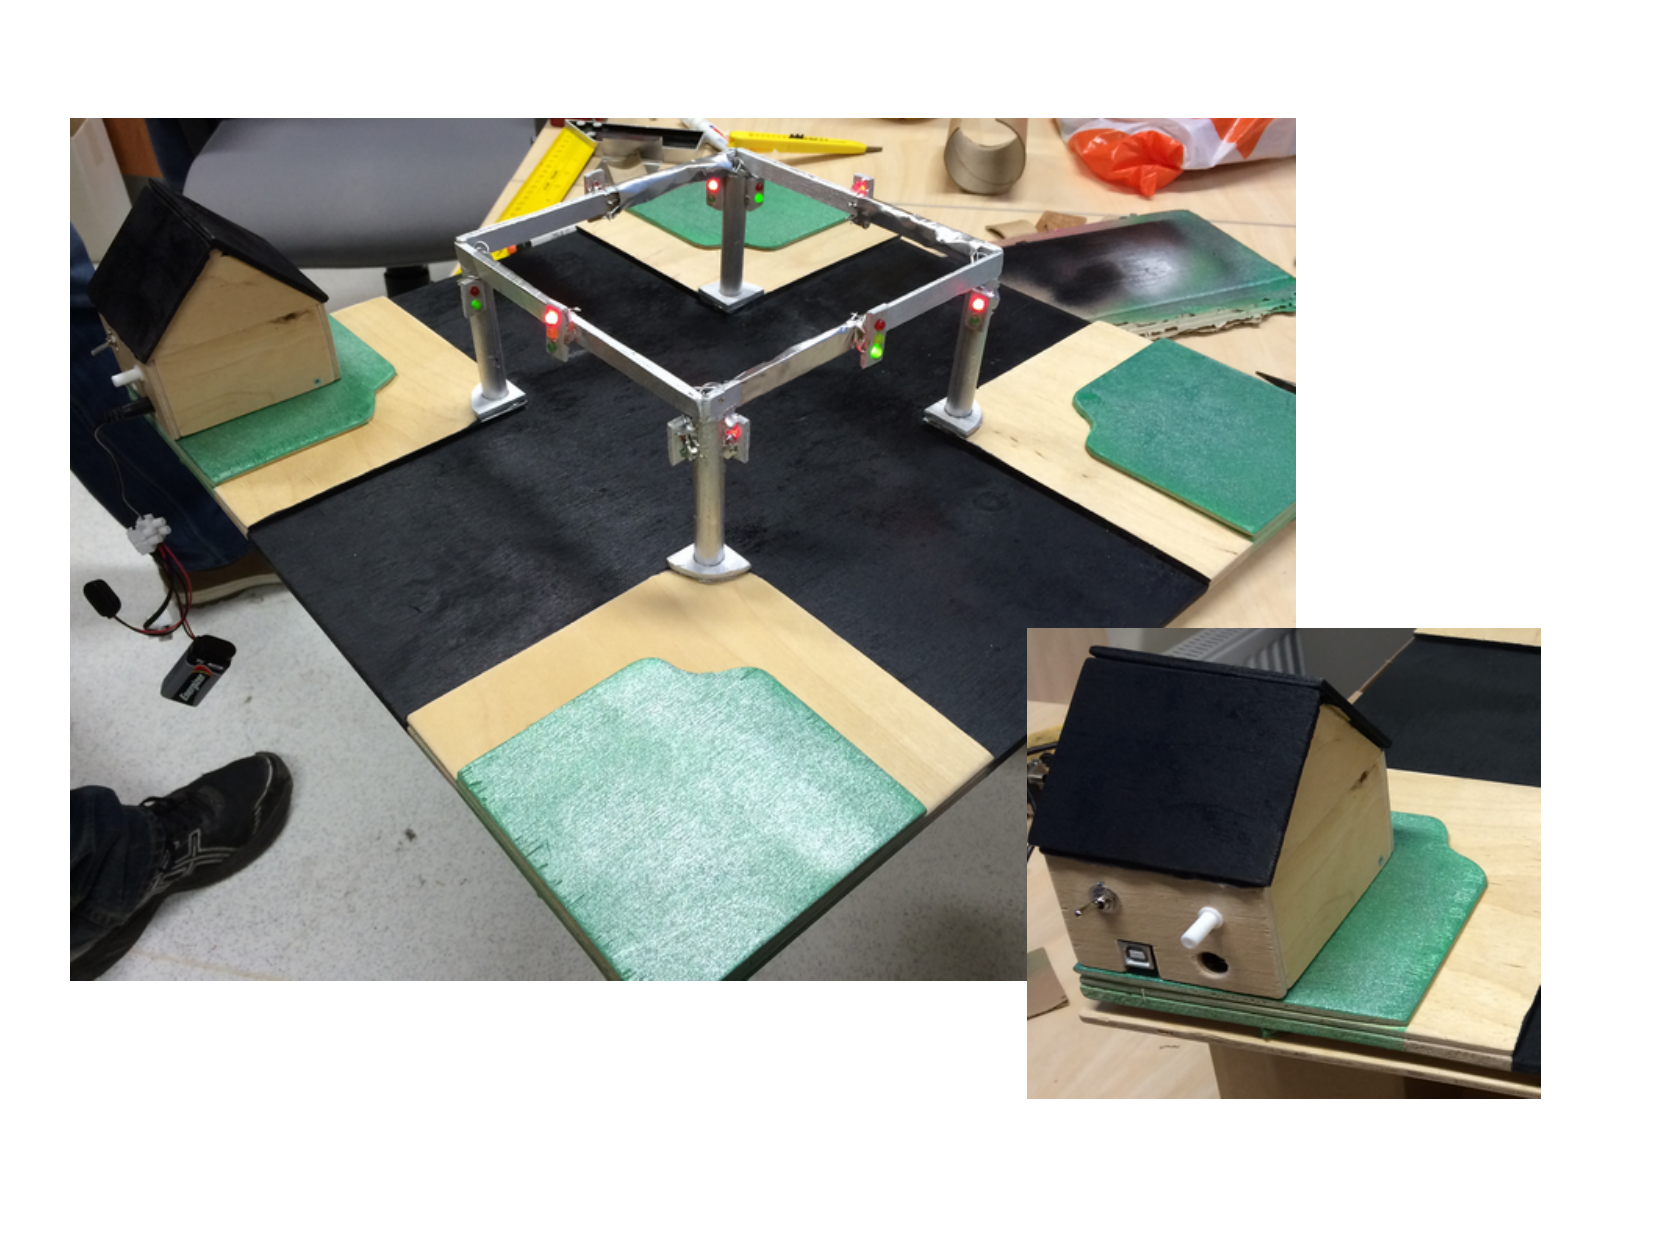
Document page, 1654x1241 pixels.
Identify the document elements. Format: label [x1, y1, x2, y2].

picture [70, 118, 1541, 1099]
